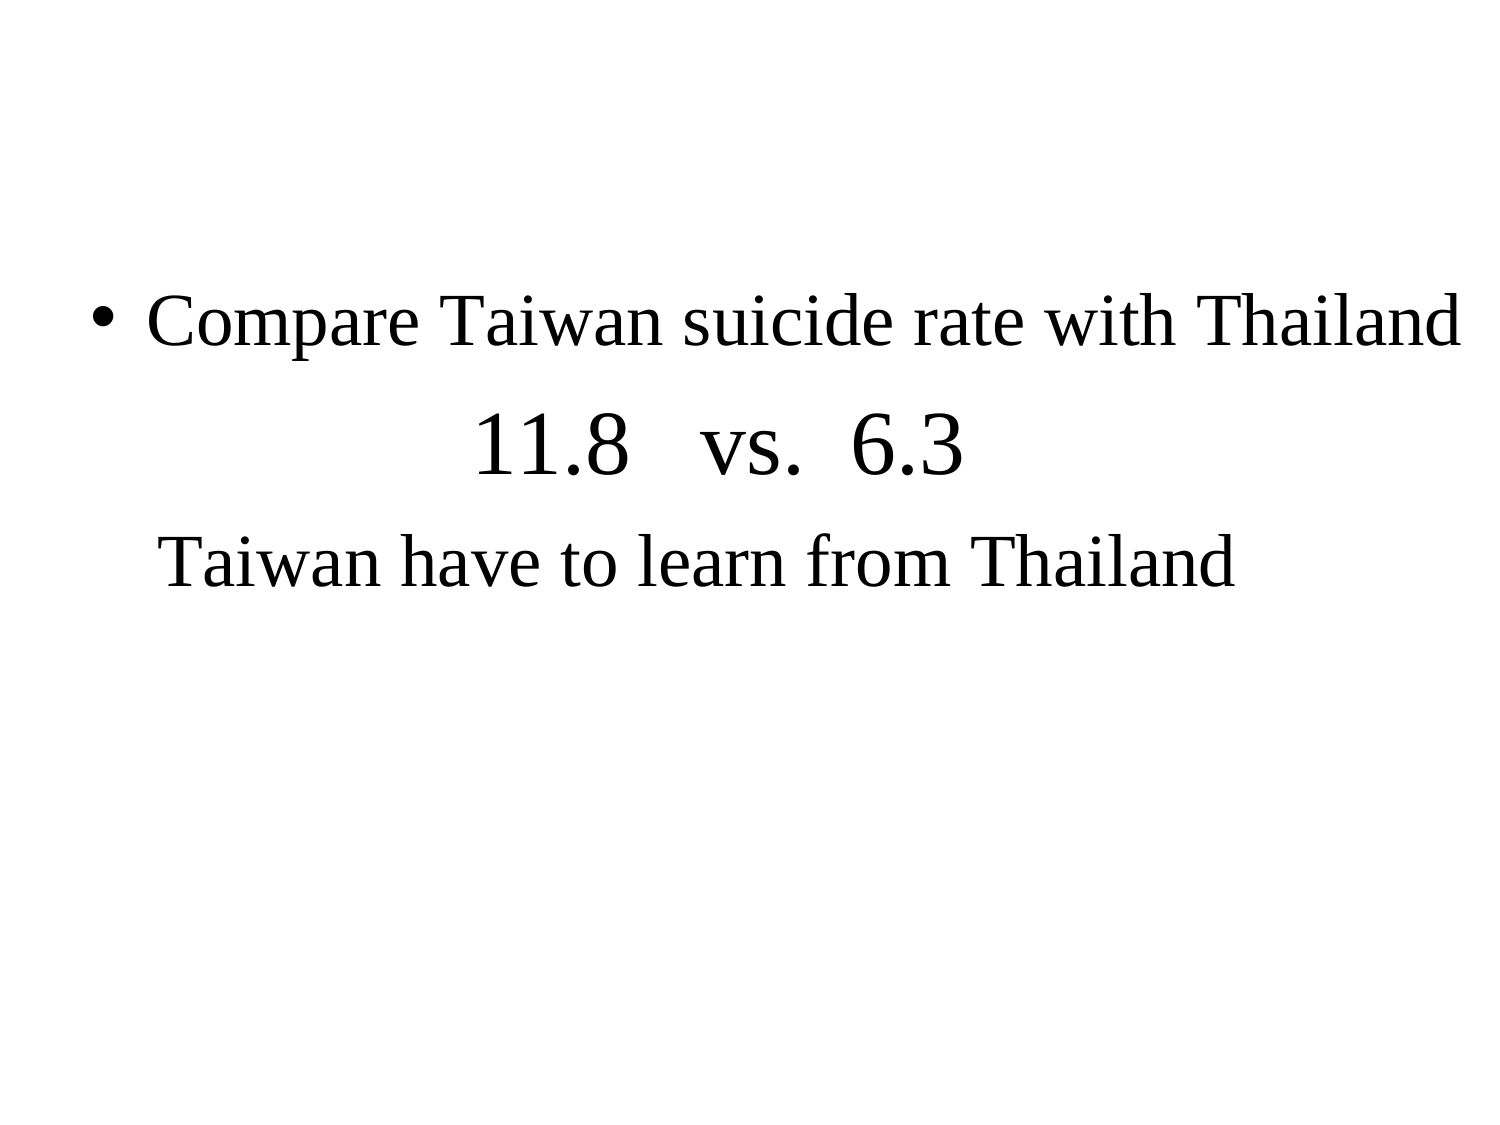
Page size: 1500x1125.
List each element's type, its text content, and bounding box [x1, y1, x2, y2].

list Compare Taiwan suicide rate with Thailand 11.8 vs. 6.3 Taiwan have to learn from Thailand [75, 262, 1500, 1005]
